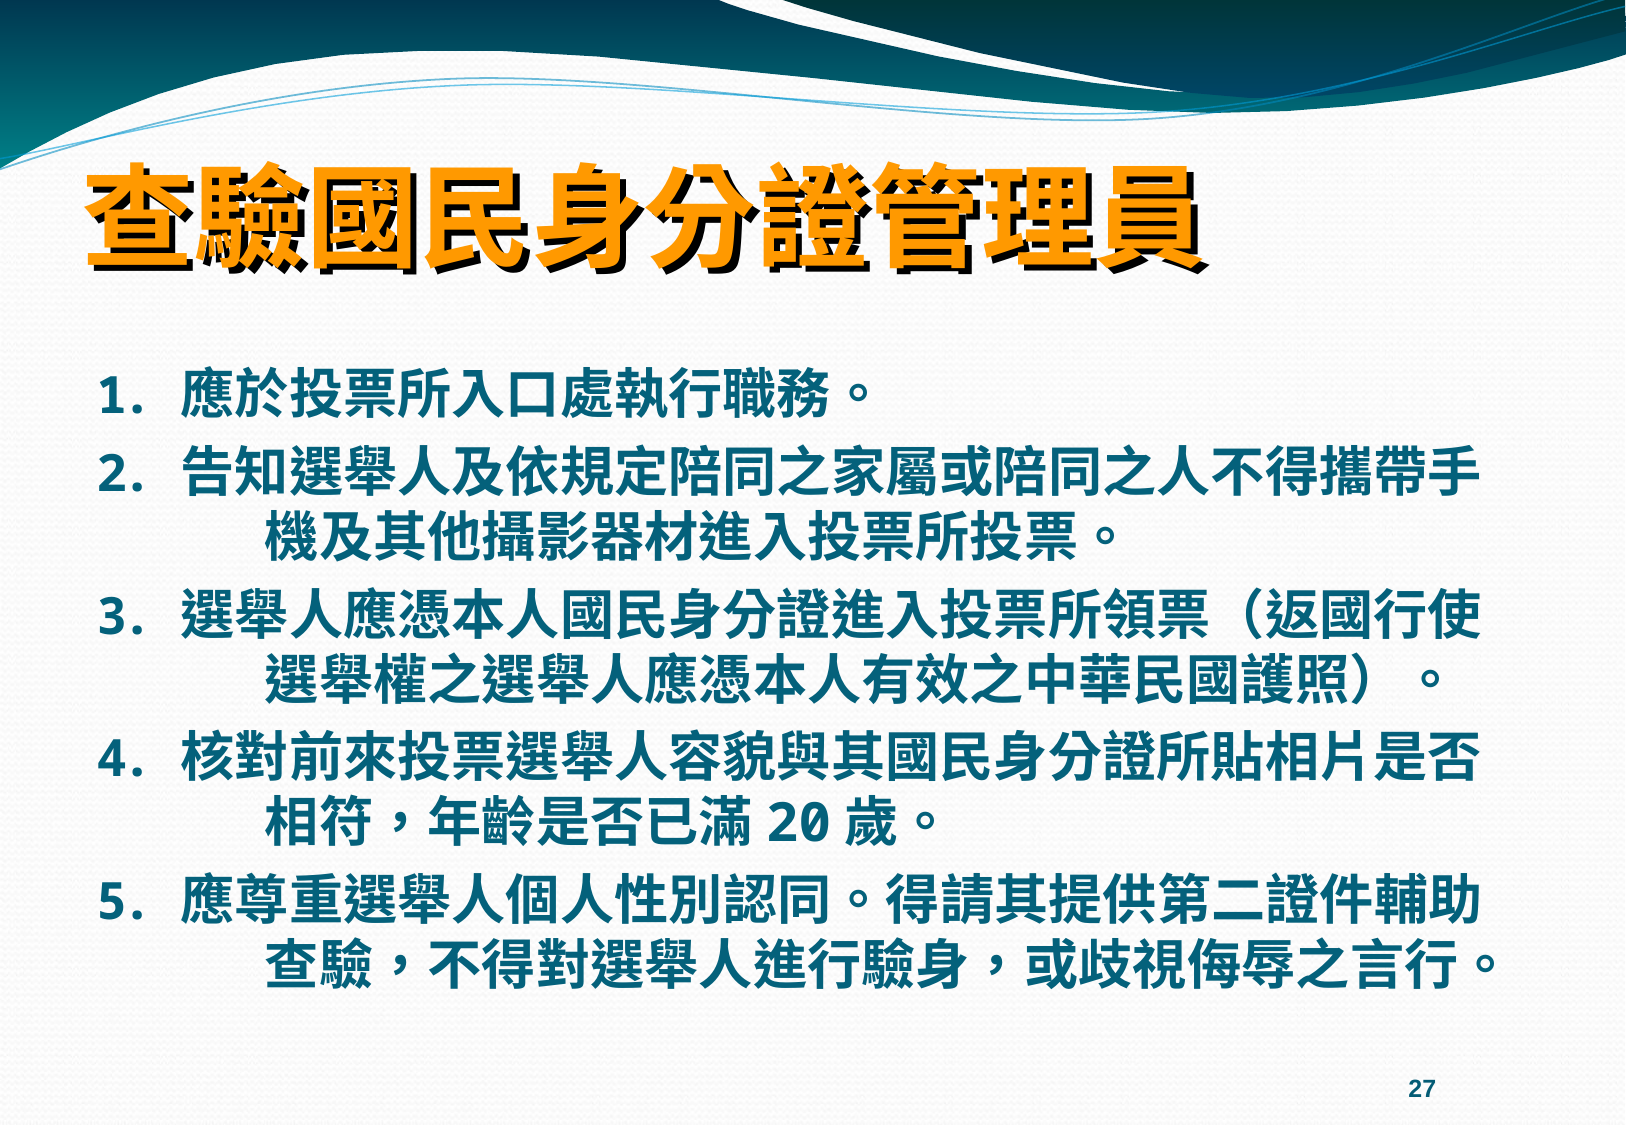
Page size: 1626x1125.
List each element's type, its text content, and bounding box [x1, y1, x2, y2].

list 應於投票所入口處執行職務。 告知選舉人及依規定陪同之家屬或陪同之人不得攜帶手機及其他攝影器材進入投票所投票。 選舉人應憑本人國民身分證進入投票所領票（返國行使選舉權之選舉人應憑本人有效之中華民國護照）。 核對前來投票選舉人容貌與其國民身分證所貼相片是否相符，年齡是否已滿20歲。 應尊重選舉人個人性別認同。得請其提供第二證件輔助查驗，不得對選舉人進行驗身，或歧視侮辱之言行。 [81, 317, 1544, 1038]
title 查驗國民身分證管理員 [81, 115, 1544, 304]
text_box 27 [1408, 1042, 1544, 1103]
